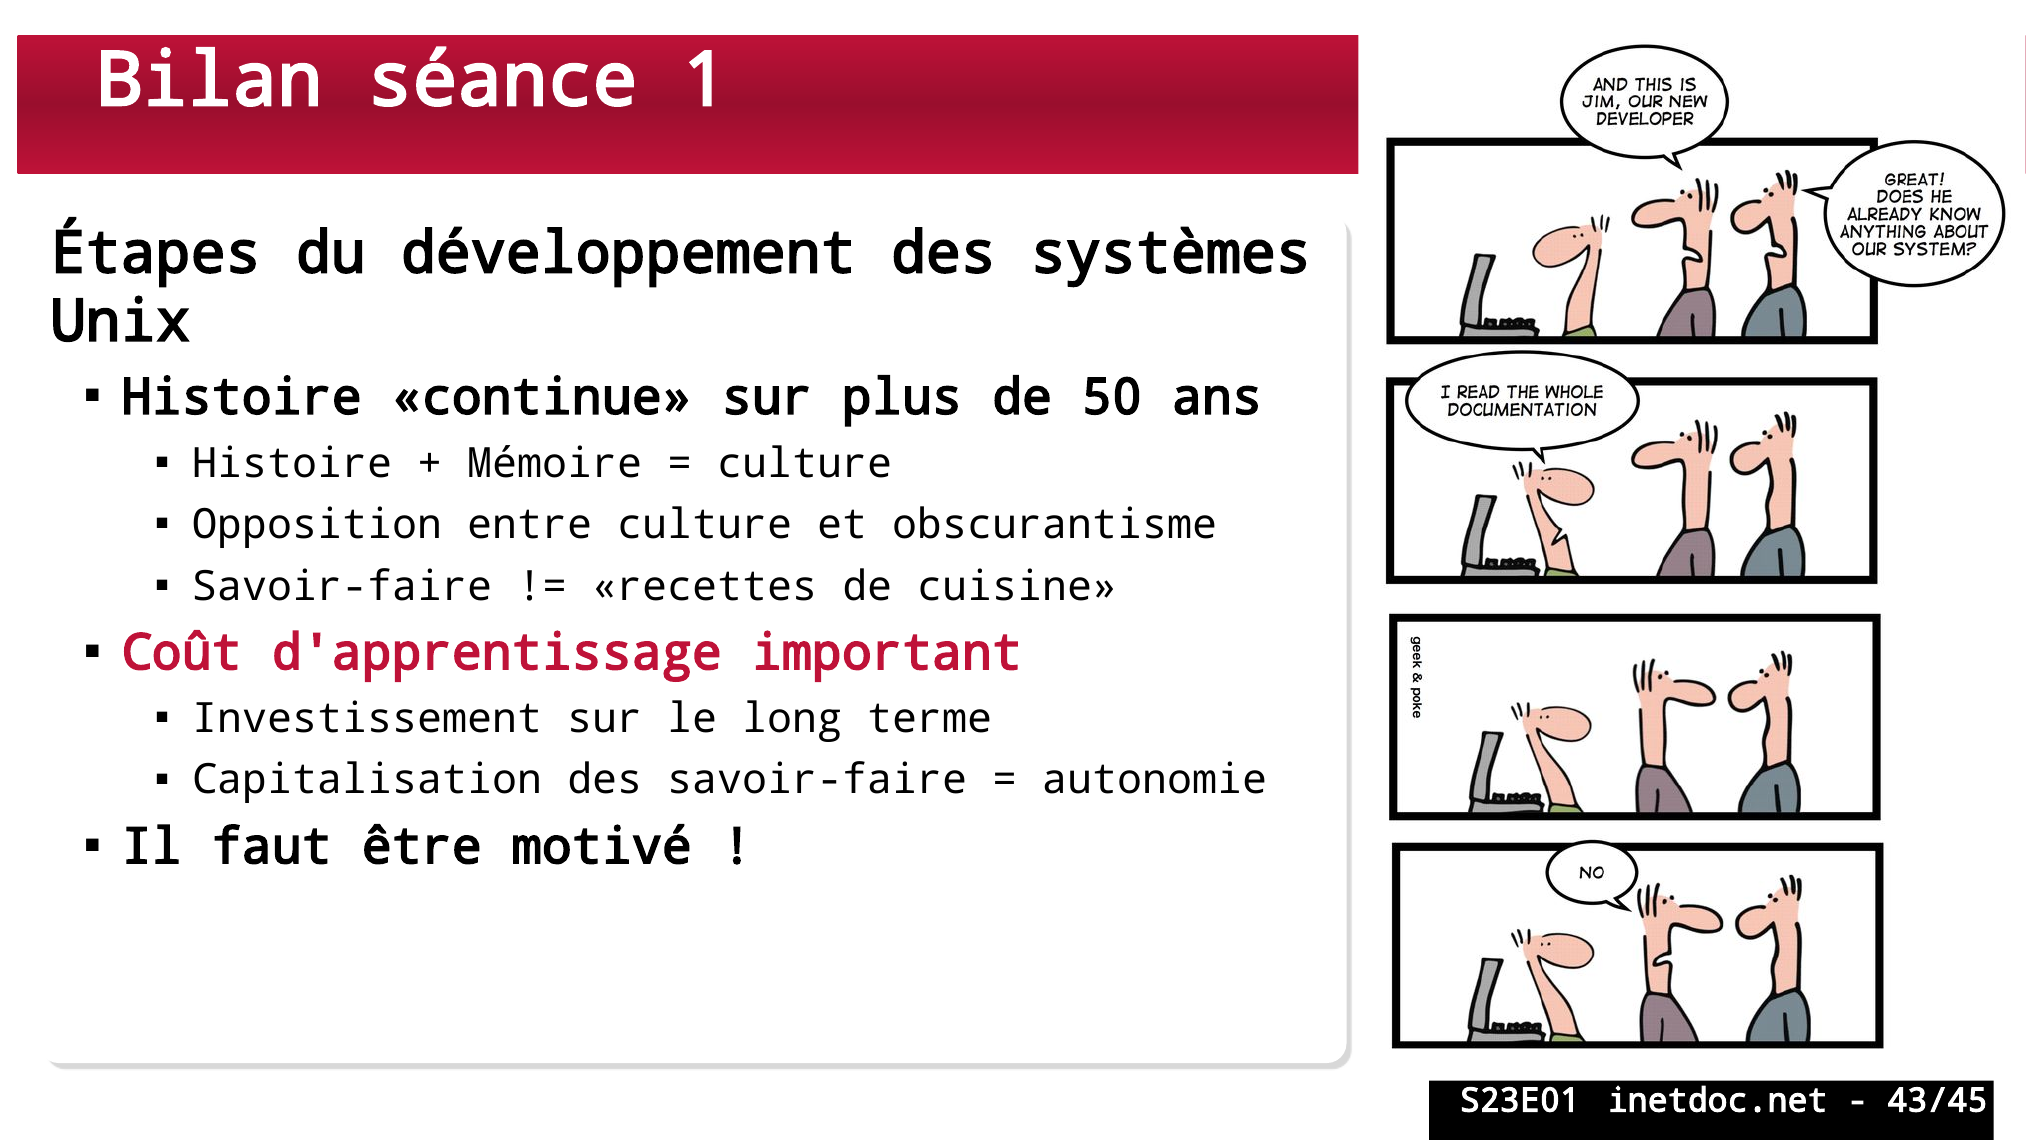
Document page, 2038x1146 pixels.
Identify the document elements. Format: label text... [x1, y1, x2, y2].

text_box Étapes du développement des systèmes Unix Histoire «continue» sur plus de 50 ans Histoire + Mémoire = culture Opposition entre culture et obscurantisme Savoir-faire != «recettes de cuisine» Coût d'apprentissage important Investissement sur le long terme Capitalisation des savoir-faire = autonomie Il faut être motivé ! [38, 212, 1347, 1064]
picture [1358, 34, 2026, 1049]
text_box S23E01 inetdoc.net - <numéro>/45 [1429, 1080, 1994, 1140]
text_box Bilan séance 1 [17, 35, 1358, 174]
